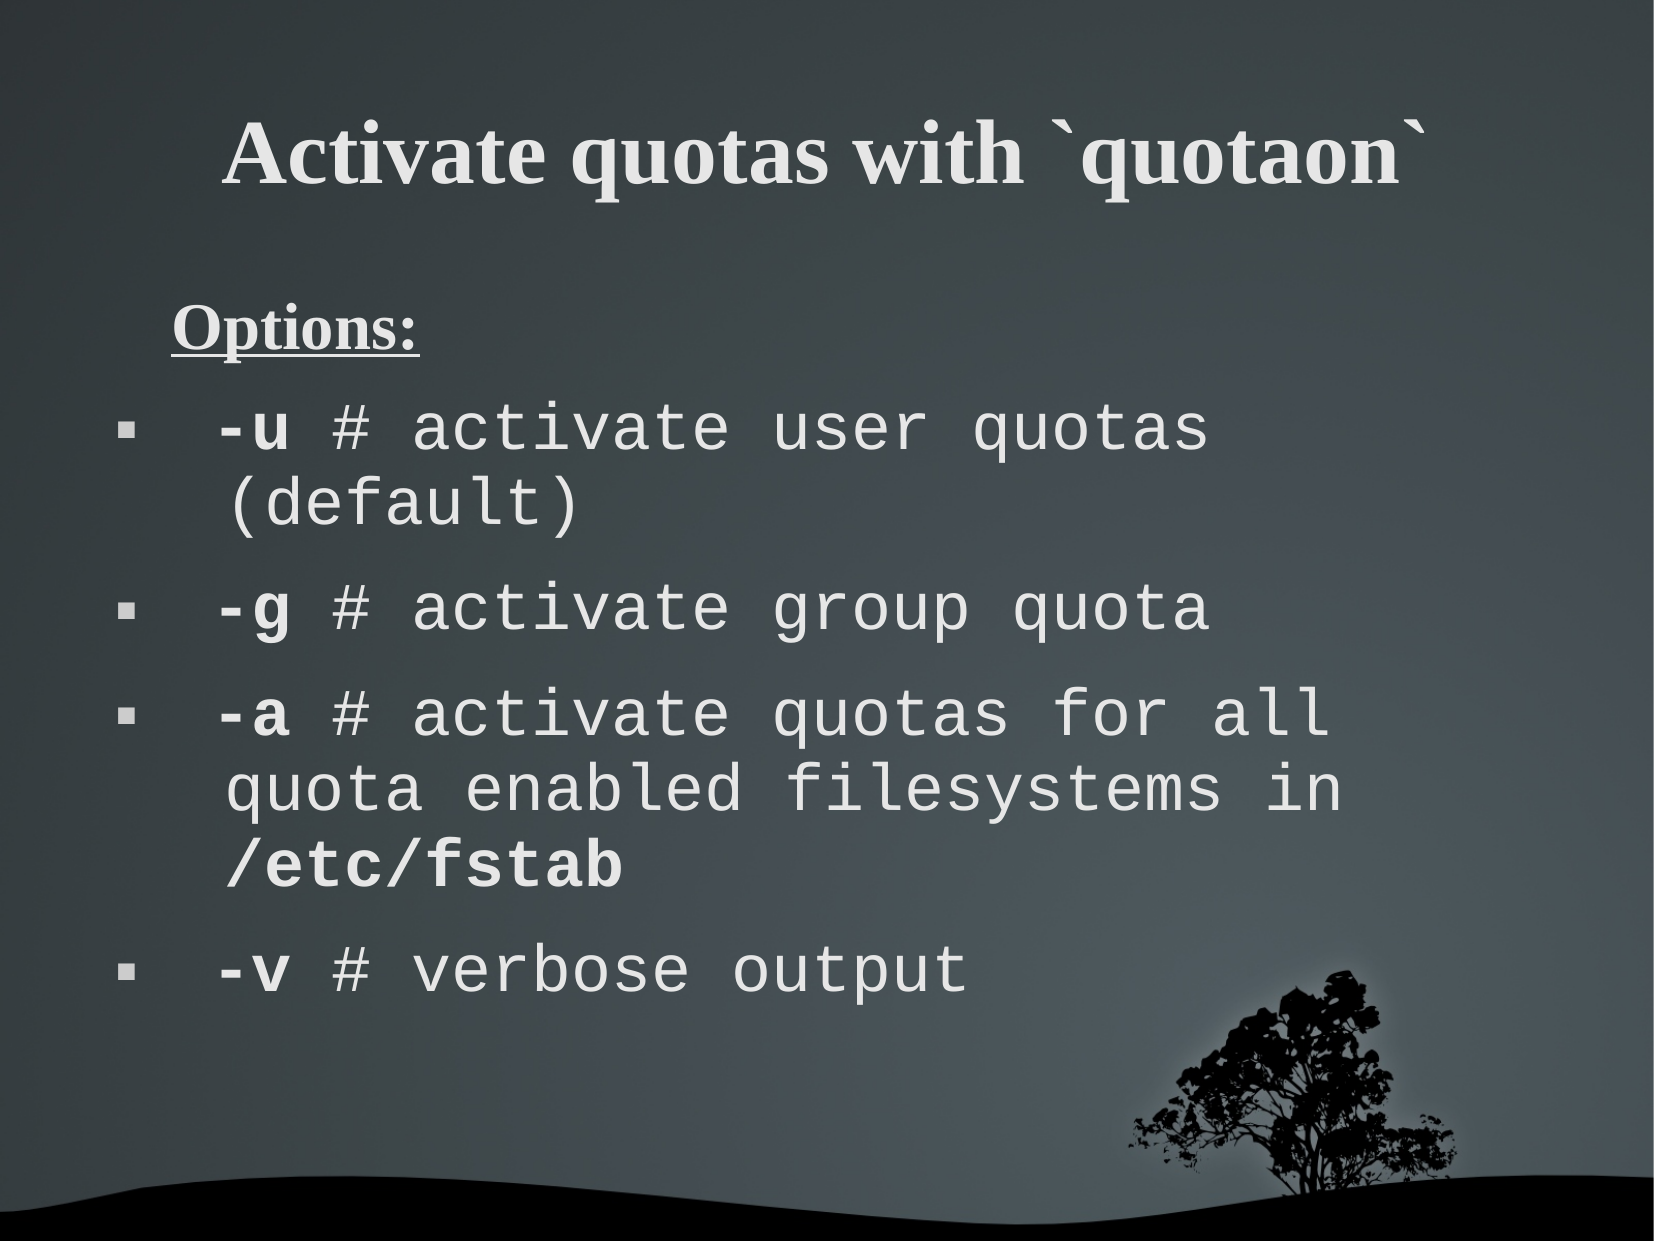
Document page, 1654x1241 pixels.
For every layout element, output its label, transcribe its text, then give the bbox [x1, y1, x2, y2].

picture [0, 0, 1654, 1241]
list Options: -u # activate user quotas (default) -g # activate group quota -a # activate quotas for all quota enabled filesystems in /etc/fstab -v # verbose output [82, 290, 1571, 1109]
title Activate quotas with `quotaon` [82, 33, 1571, 273]
